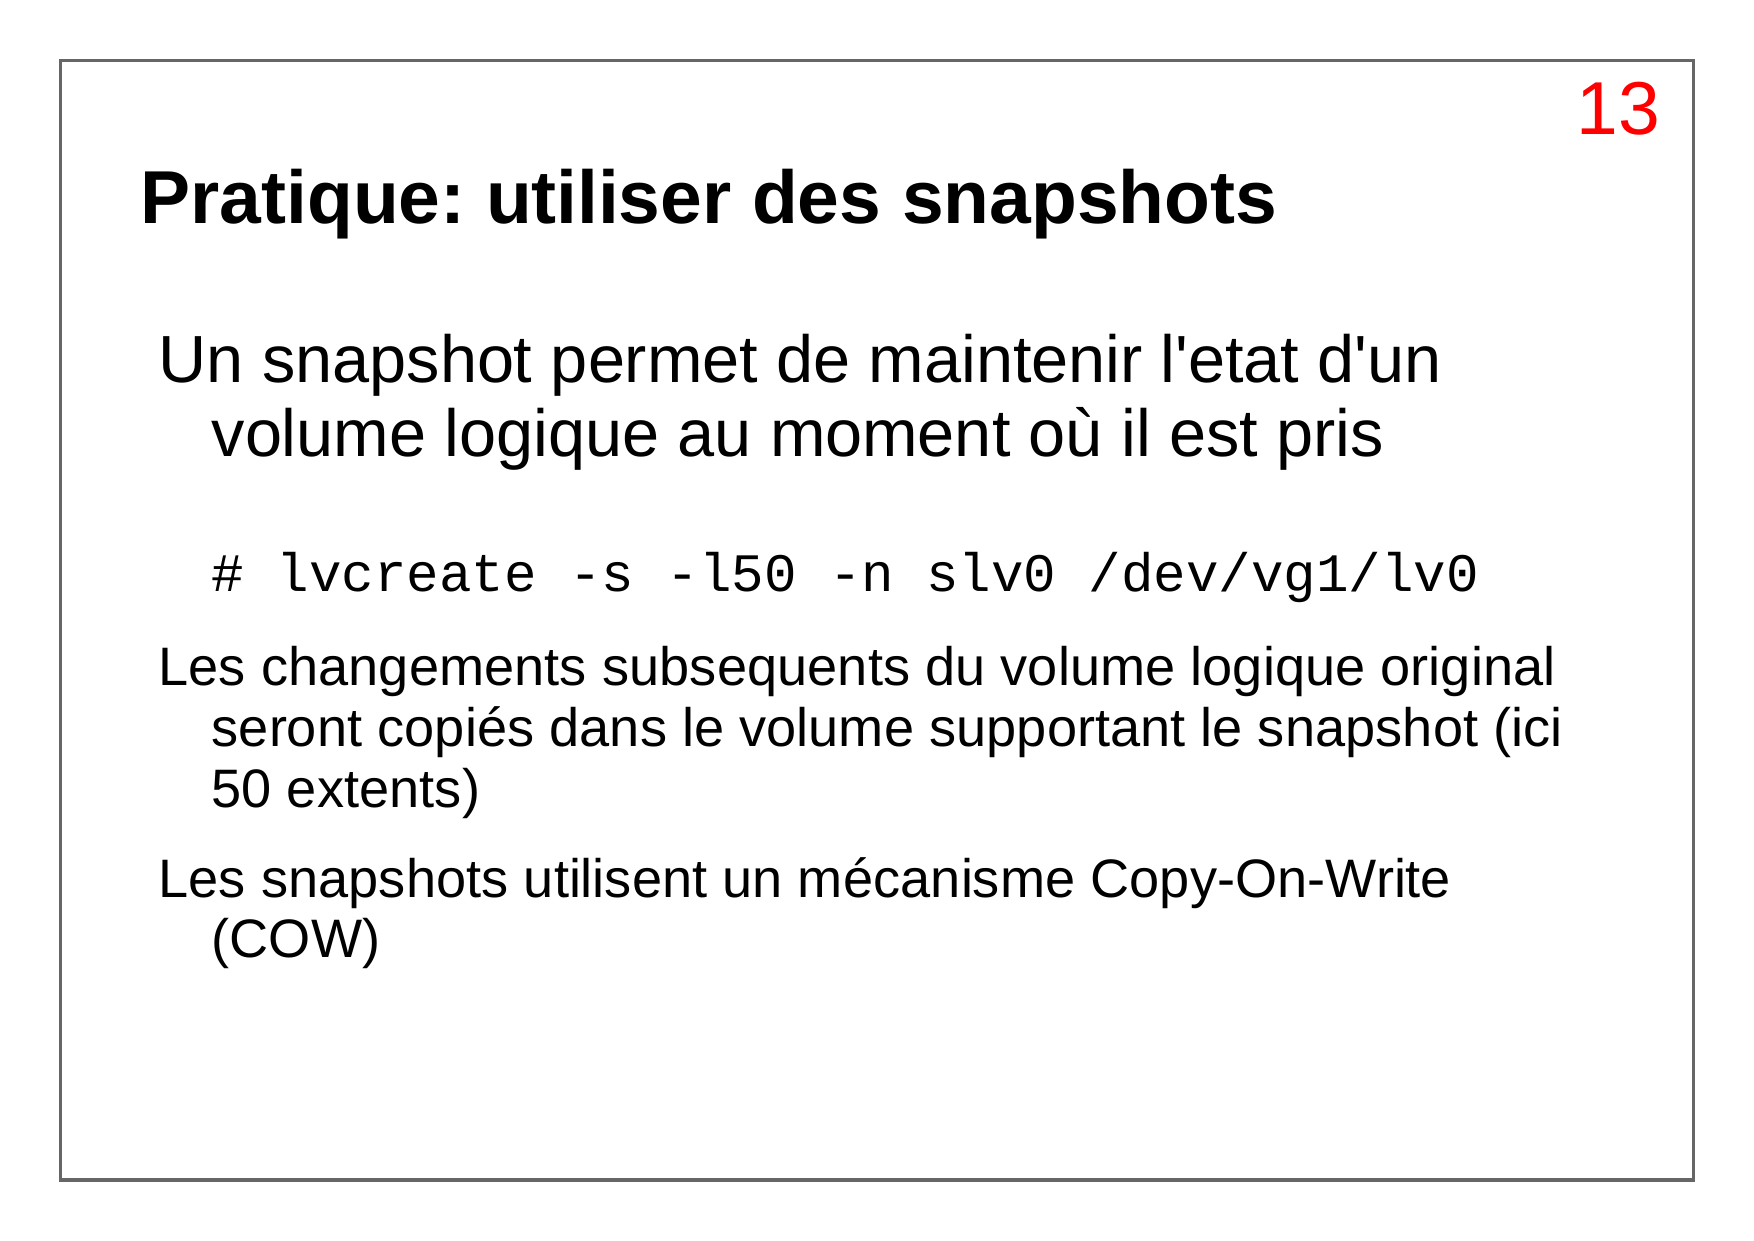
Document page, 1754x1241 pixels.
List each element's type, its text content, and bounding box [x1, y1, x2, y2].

list Un snapshot permet de maintenir l'etat d'un volume logique au moment où il est pris # lvcreate -s -l50 -n slv0 /dev/vg1/lv0 Les changements subsequents du volume logique original seront copiés dans le volume supportant le snapshot (ici 50 extents) Les snapshots utilisent un mécanisme Copy-On-Write (COW) [140, 321, 1614, 1048]
title Pratique: utiliser des snapshots [140, 111, 1614, 284]
